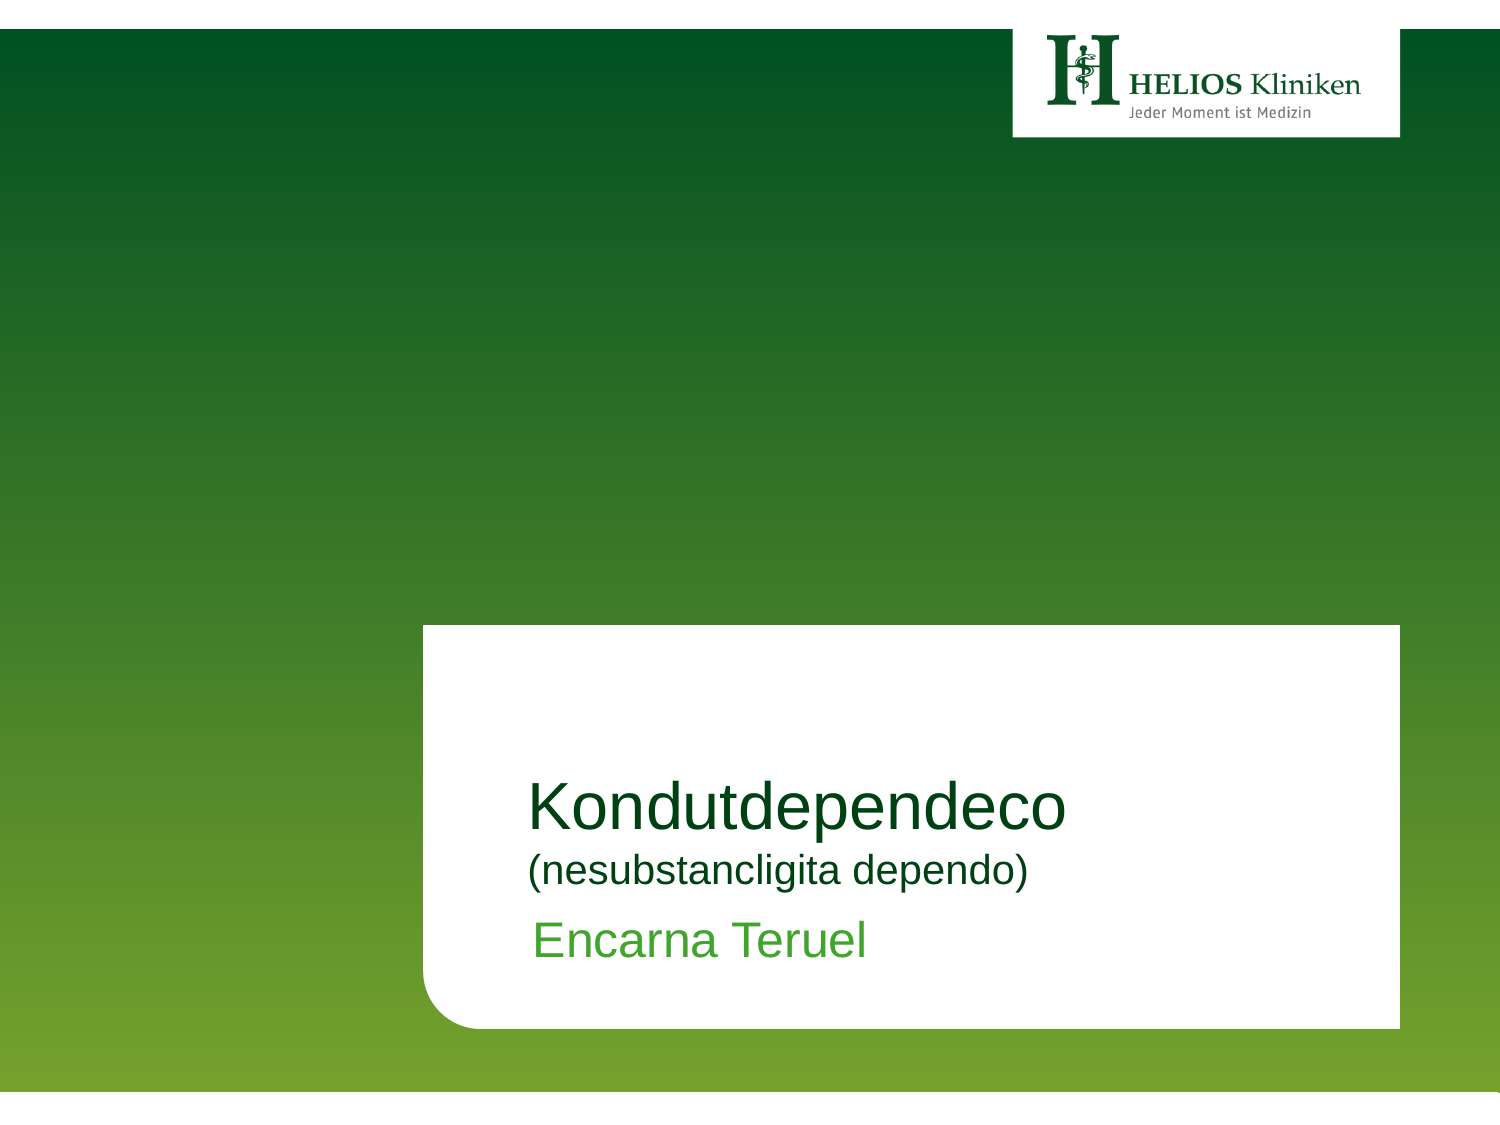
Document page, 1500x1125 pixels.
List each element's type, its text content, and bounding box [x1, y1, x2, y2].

picture [422, 624, 1401, 1030]
title Kondutdependeco (nesubstancligita dependo) [512, 712, 1361, 900]
subtitle Encarna Teruel [512, 900, 1361, 1029]
picture [1047, 35, 1361, 118]
